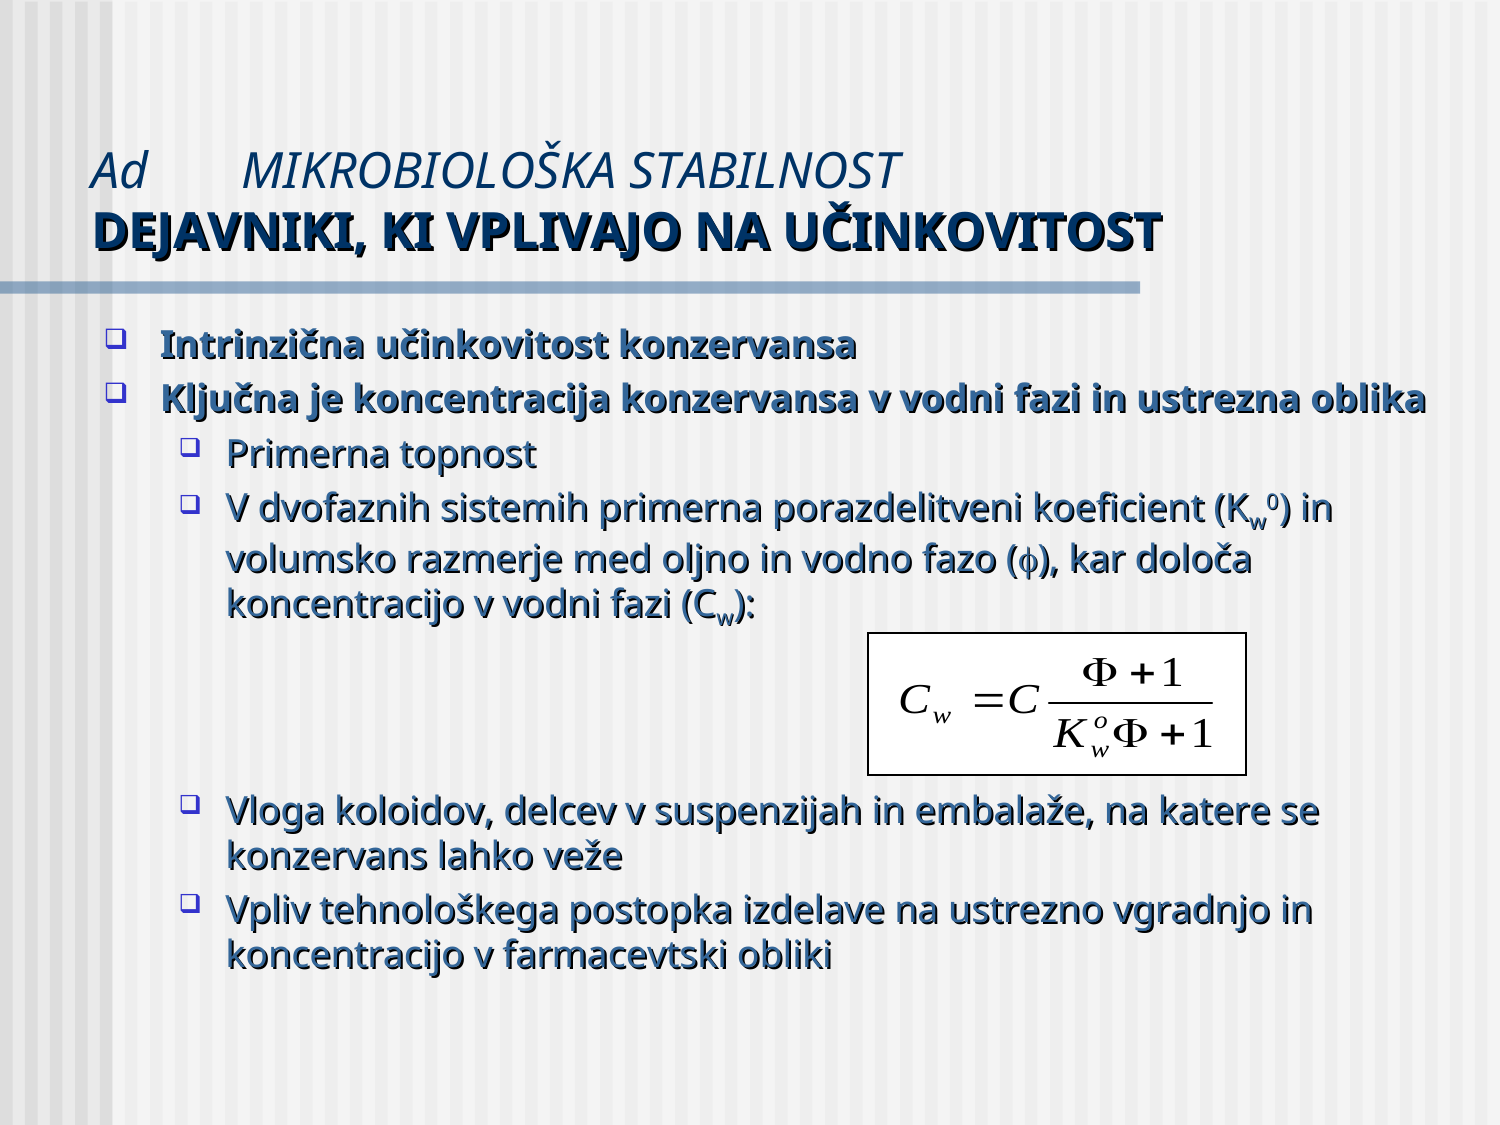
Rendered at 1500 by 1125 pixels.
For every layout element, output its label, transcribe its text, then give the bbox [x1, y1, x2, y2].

title Ad MIKROBIOLOŠKA STABILNOST DEJAVNIKI, KI VPLIVAJO NA UČINKOVITOST [76, 131, 1482, 267]
picture [891, 645, 1223, 766]
list Intrinzična učinkovitost konzervansa Ključna je koncentracija konzervansa v vodni fazi in ustrezna oblika Primerna topnost V dvofaznih sistemih primerna porazdelitveni koeficient (Kw0) in volumsko razmerje med oljno in vodno fazo (), kar določa koncentracijo v vodni fazi (Cw): Vloga koloidov, delcev v suspenzijah in embalaže, na katere se konzervans lahko veže Vpliv tehnološkega postopka izdelave na ustrezno vgradnjo in koncentracijo v farmacevtski obliki [88, 312, 1481, 1002]
text_box [868, 633, 1247, 775]
